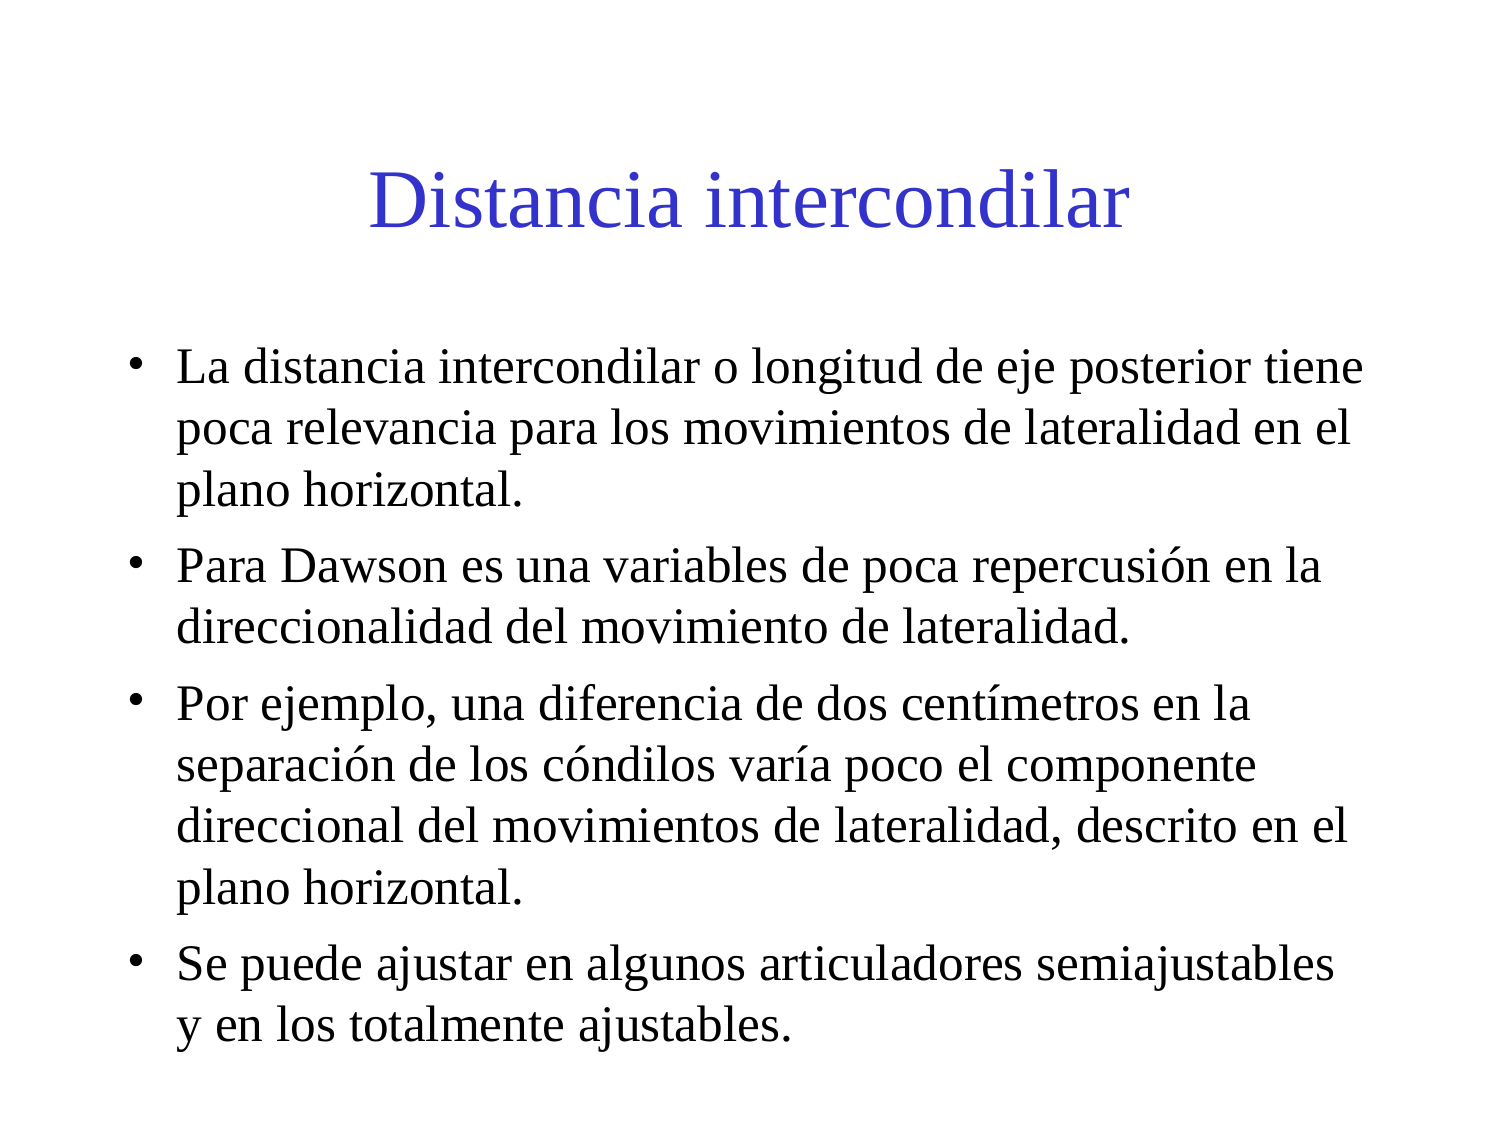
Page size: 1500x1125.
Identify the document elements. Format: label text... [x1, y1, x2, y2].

title Distancia intercondilar [112, 68, 1388, 319]
list La distancia intercondilar o longitud de eje posterior tiene poca relevancia para los movimientos de lateralidad en el plano horizontal. Para Dawson es una variables de poca repercusión en la direccionalidad del movimiento de lateralidad. Por ejemplo, una diferencia de dos centímetros en la separación de los cóndilos varía poco el componente direccional del movimientos de lateralidad, descrito en el plano horizontal. Se puede ajustar en algunos articuladores semiajustables y en los totalmente ajustables. [112, 324, 1388, 1068]
